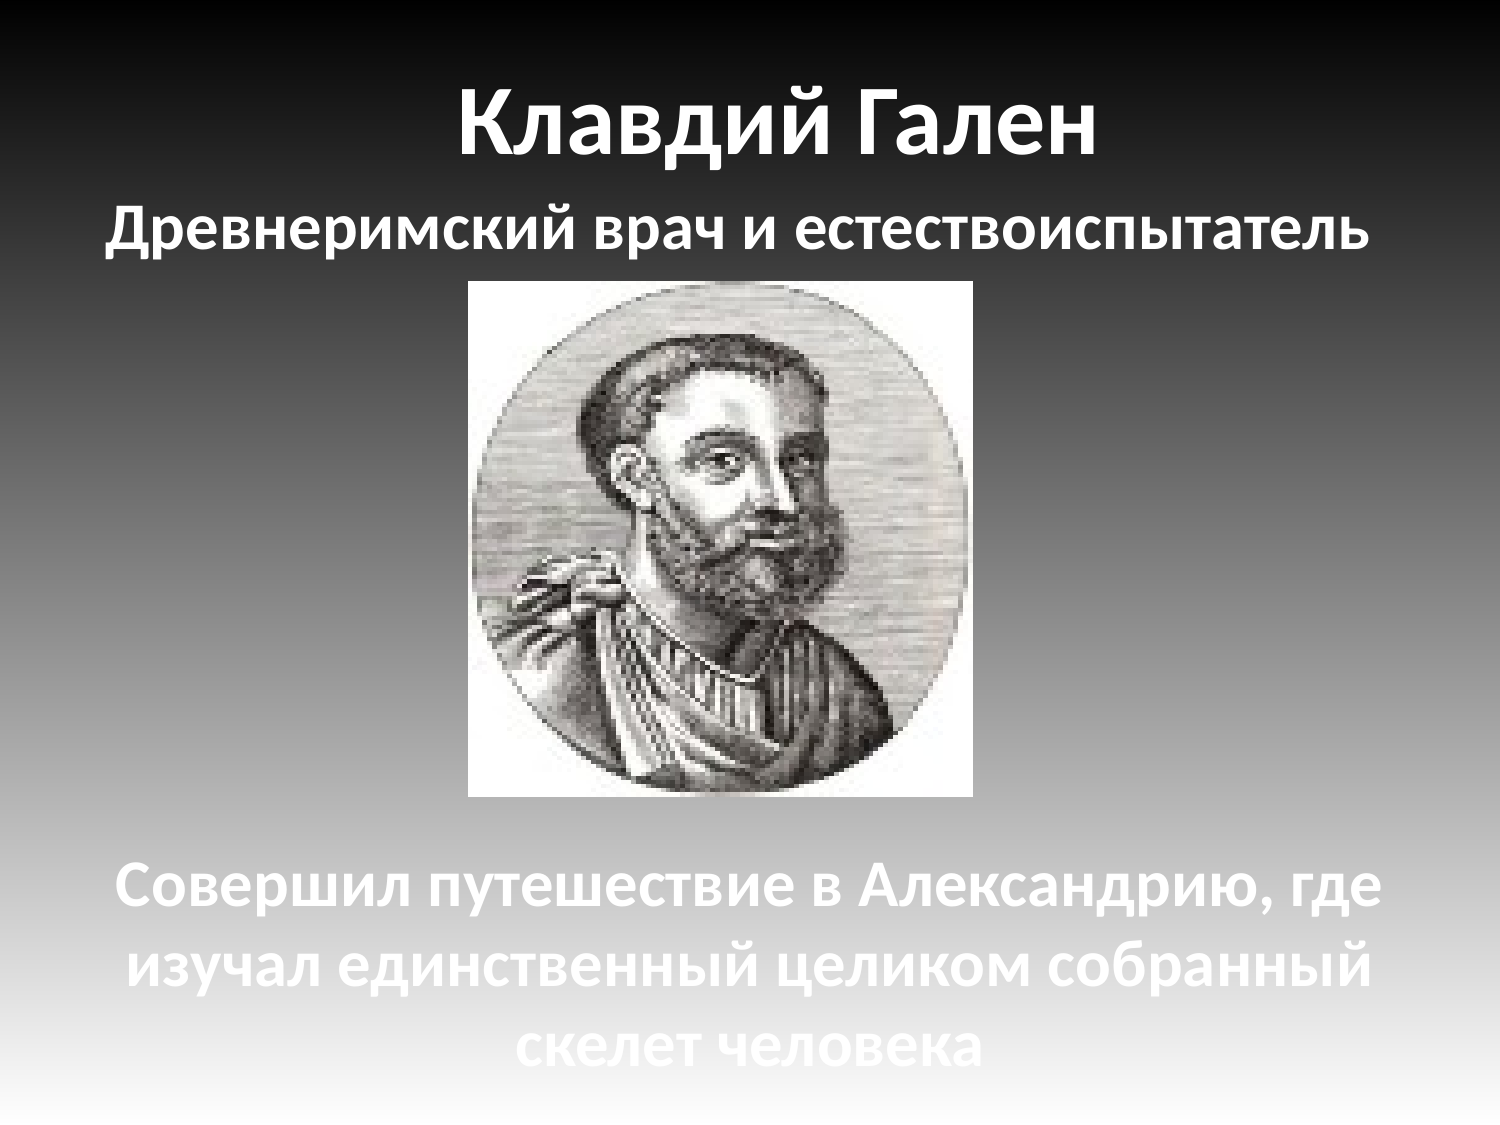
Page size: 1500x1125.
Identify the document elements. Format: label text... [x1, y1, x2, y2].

text_box Совершил путешествие в Александрию, где изучал единственный целиком собранный скелет человека [46, 831, 1454, 1087]
text_box Клавдий Гален [328, 46, 1231, 175]
text_box Древнеримский врач и естествоиспытатель [35, 175, 1442, 271]
picture [468, 281, 973, 797]
